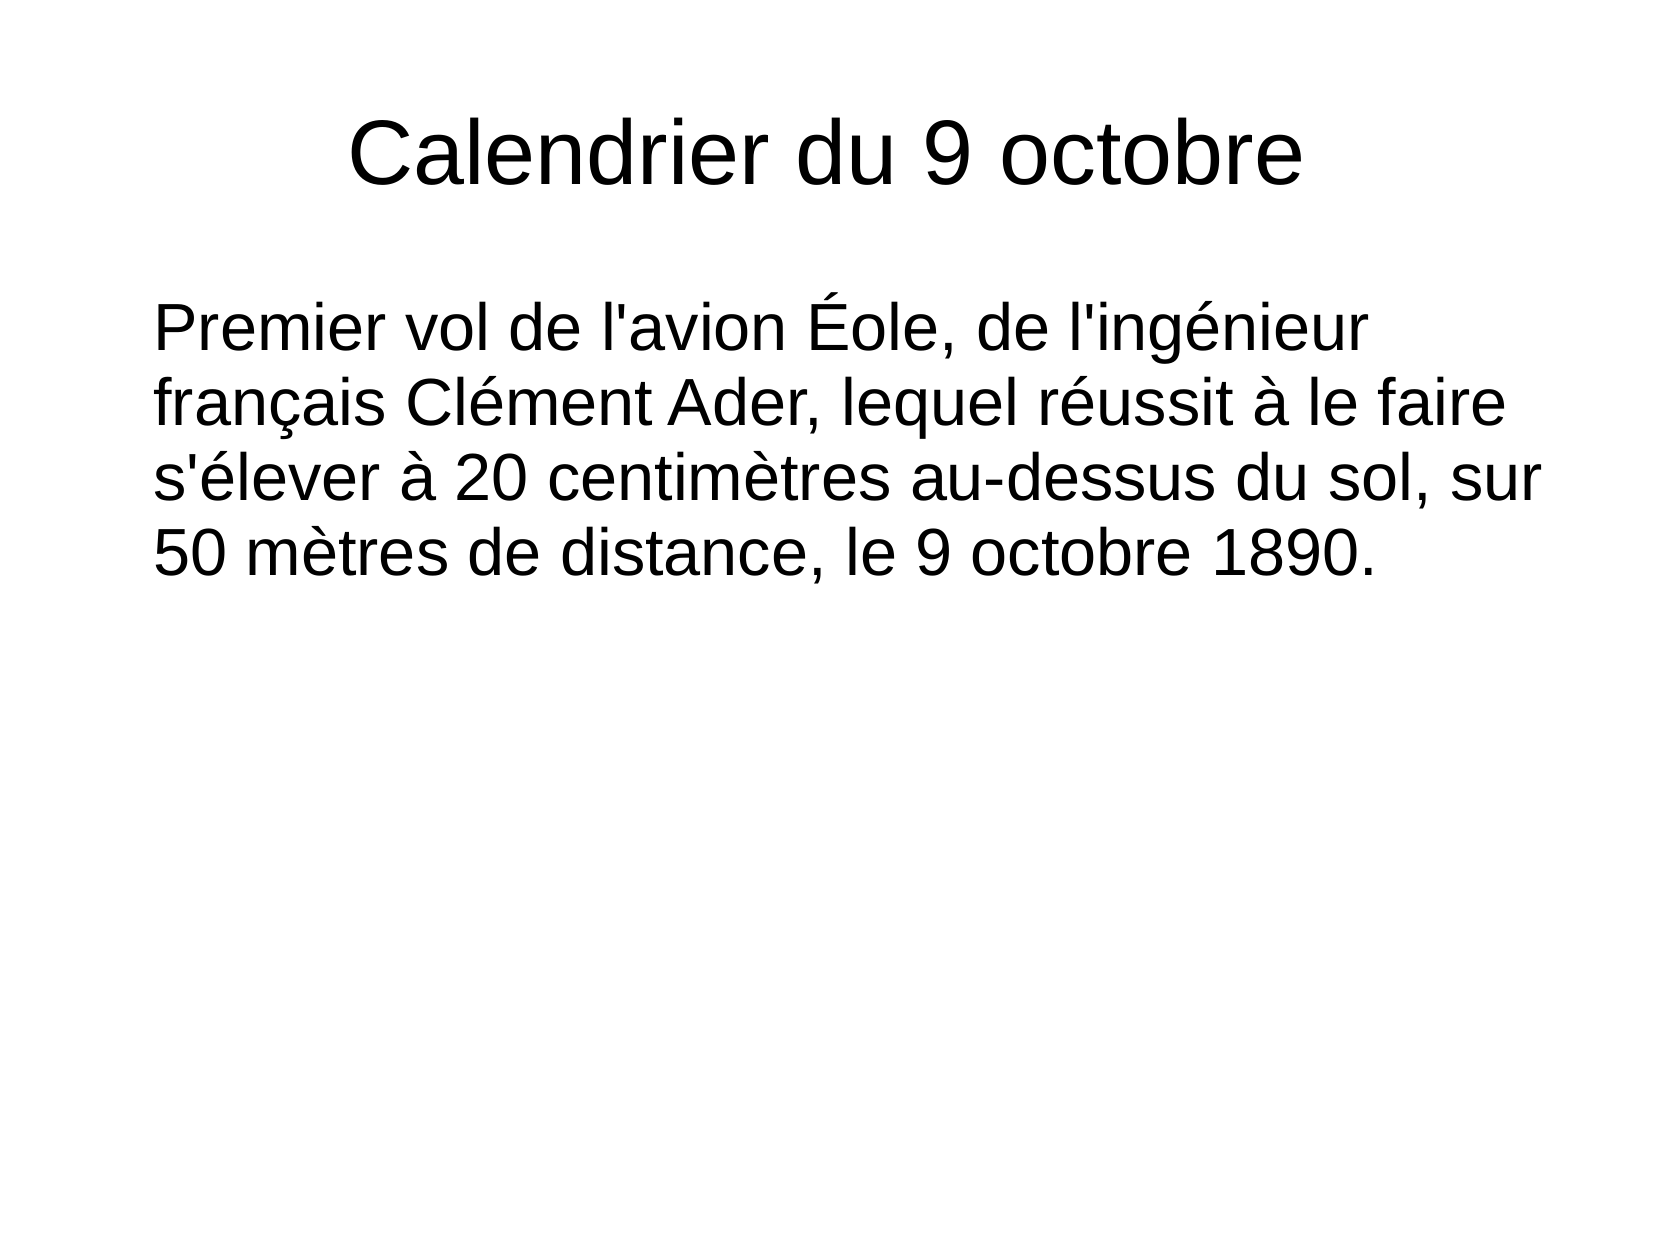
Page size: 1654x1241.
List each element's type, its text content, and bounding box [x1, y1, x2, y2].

title Calendrier du 9 octobre [82, 49, 1571, 257]
list Premier vol de l'avion Éole, de l'ingénieur français Clément Ader, lequel réussit à le faire s'élever à 20 centimètres au-dessus du sol, sur 50 mètres de distance, le 9 octobre 1890. [82, 290, 1571, 749]
